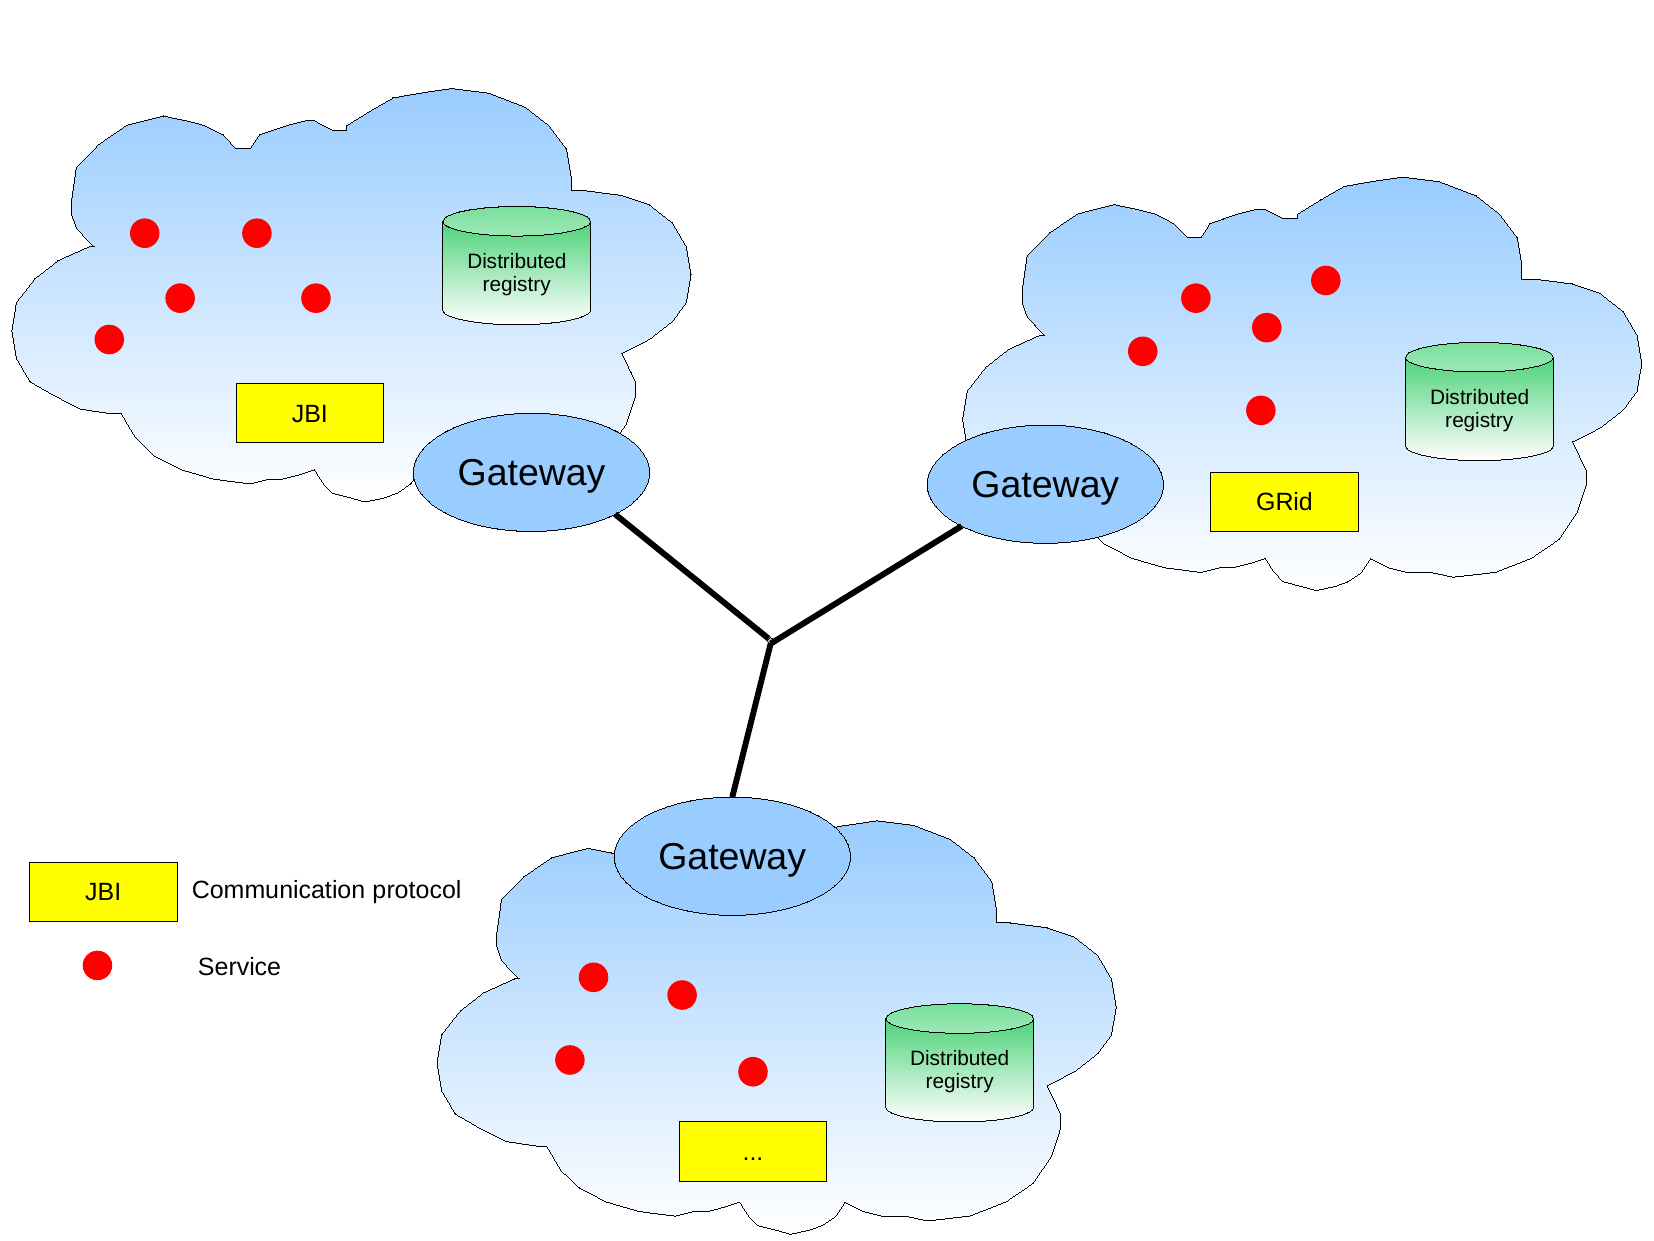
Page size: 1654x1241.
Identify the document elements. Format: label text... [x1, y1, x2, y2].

text_box Gateway [413, 413, 650, 532]
text_box JBI [29, 862, 178, 922]
text_box Gateway [614, 797, 851, 916]
text_box ... [679, 1121, 827, 1182]
text_box [962, 177, 1642, 591]
text_box GRid [1210, 472, 1359, 532]
text_box Gateway [927, 425, 1164, 544]
text_box JBI [236, 383, 384, 443]
text_box Service [183, 944, 297, 997]
text_box Distributed registry [1405, 358, 1554, 461]
text_box Distributed registry [885, 1019, 1034, 1122]
text_box [82, 950, 113, 981]
text_box [437, 820, 1117, 1235]
text_box Distributed registry [442, 222, 591, 325]
text_box Communication protocol [177, 868, 478, 920]
text_box [11, 88, 692, 502]
